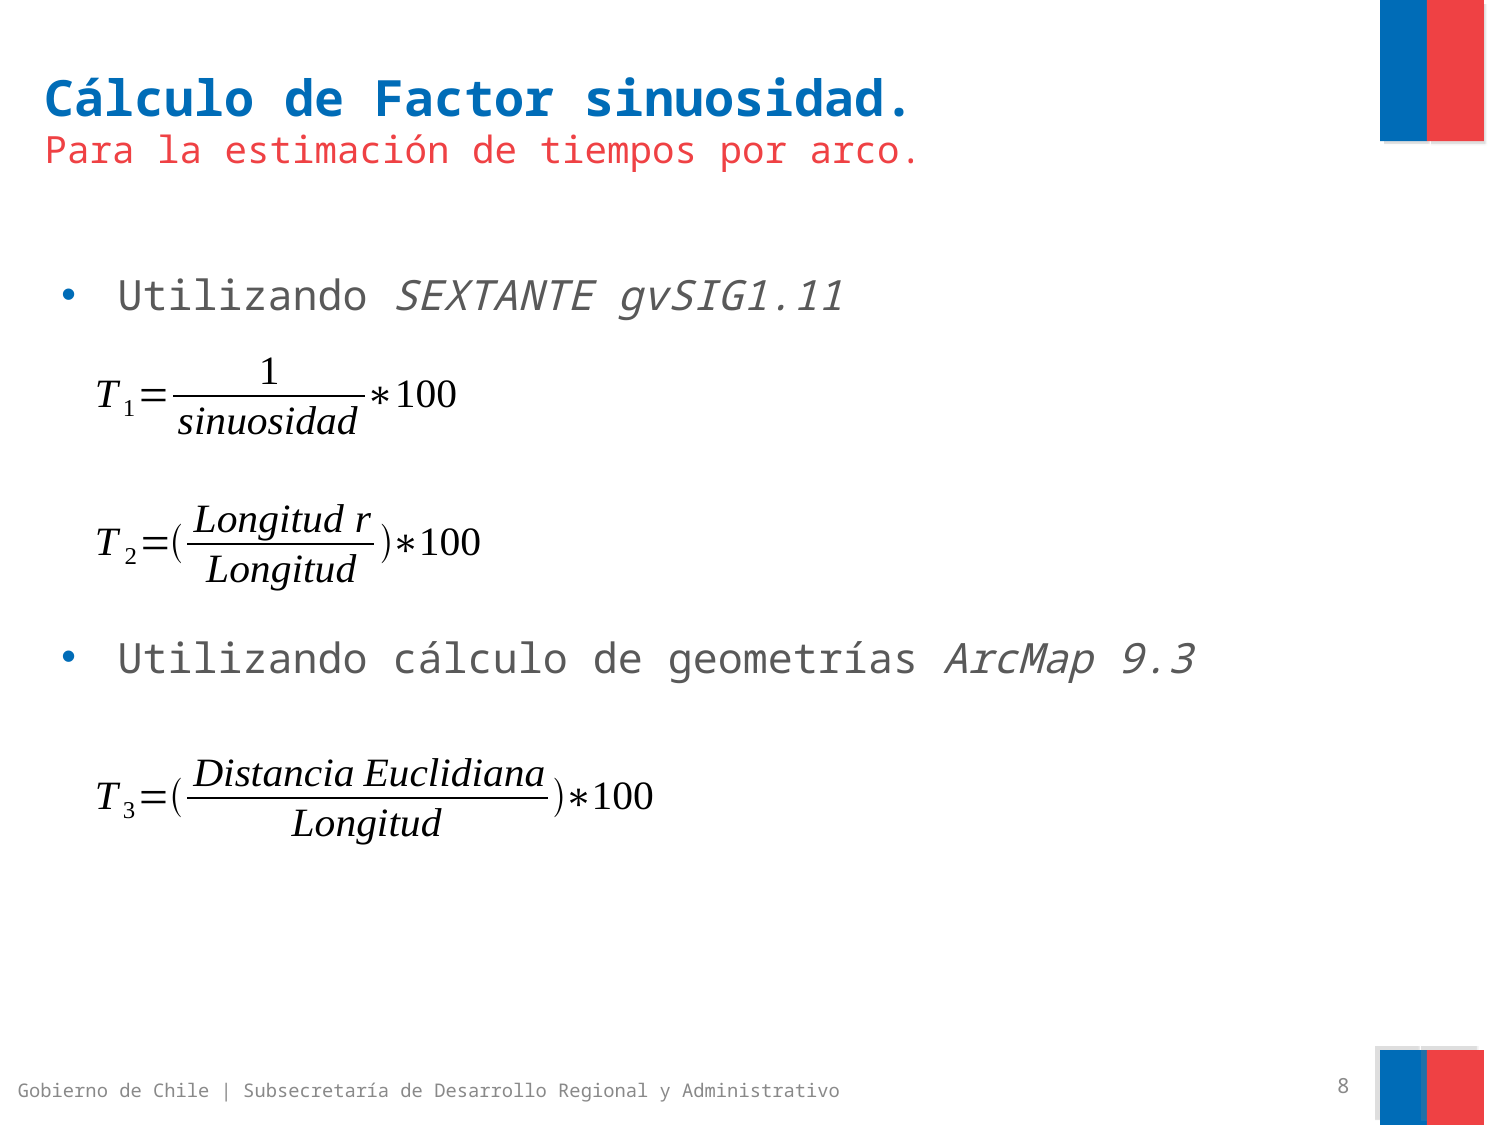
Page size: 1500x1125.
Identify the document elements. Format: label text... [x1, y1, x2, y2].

chart [88, 750, 661, 847]
list Utilizando SEXTANTE gvSIG1.11 Utilizando cálculo de geometrías ArcMap 9.3 [46, 261, 1388, 1004]
text_box Gobierno de Chile | Subsecretaría de Desarrollo Regional y Administrativo [3, 1070, 976, 1112]
title Cálculo de Factor sinuosidad. Para la estimación de tiempos por arco. [29, 59, 1369, 218]
text_box <número> [1014, 1070, 1365, 1103]
chart [88, 348, 463, 445]
chart [88, 496, 487, 593]
